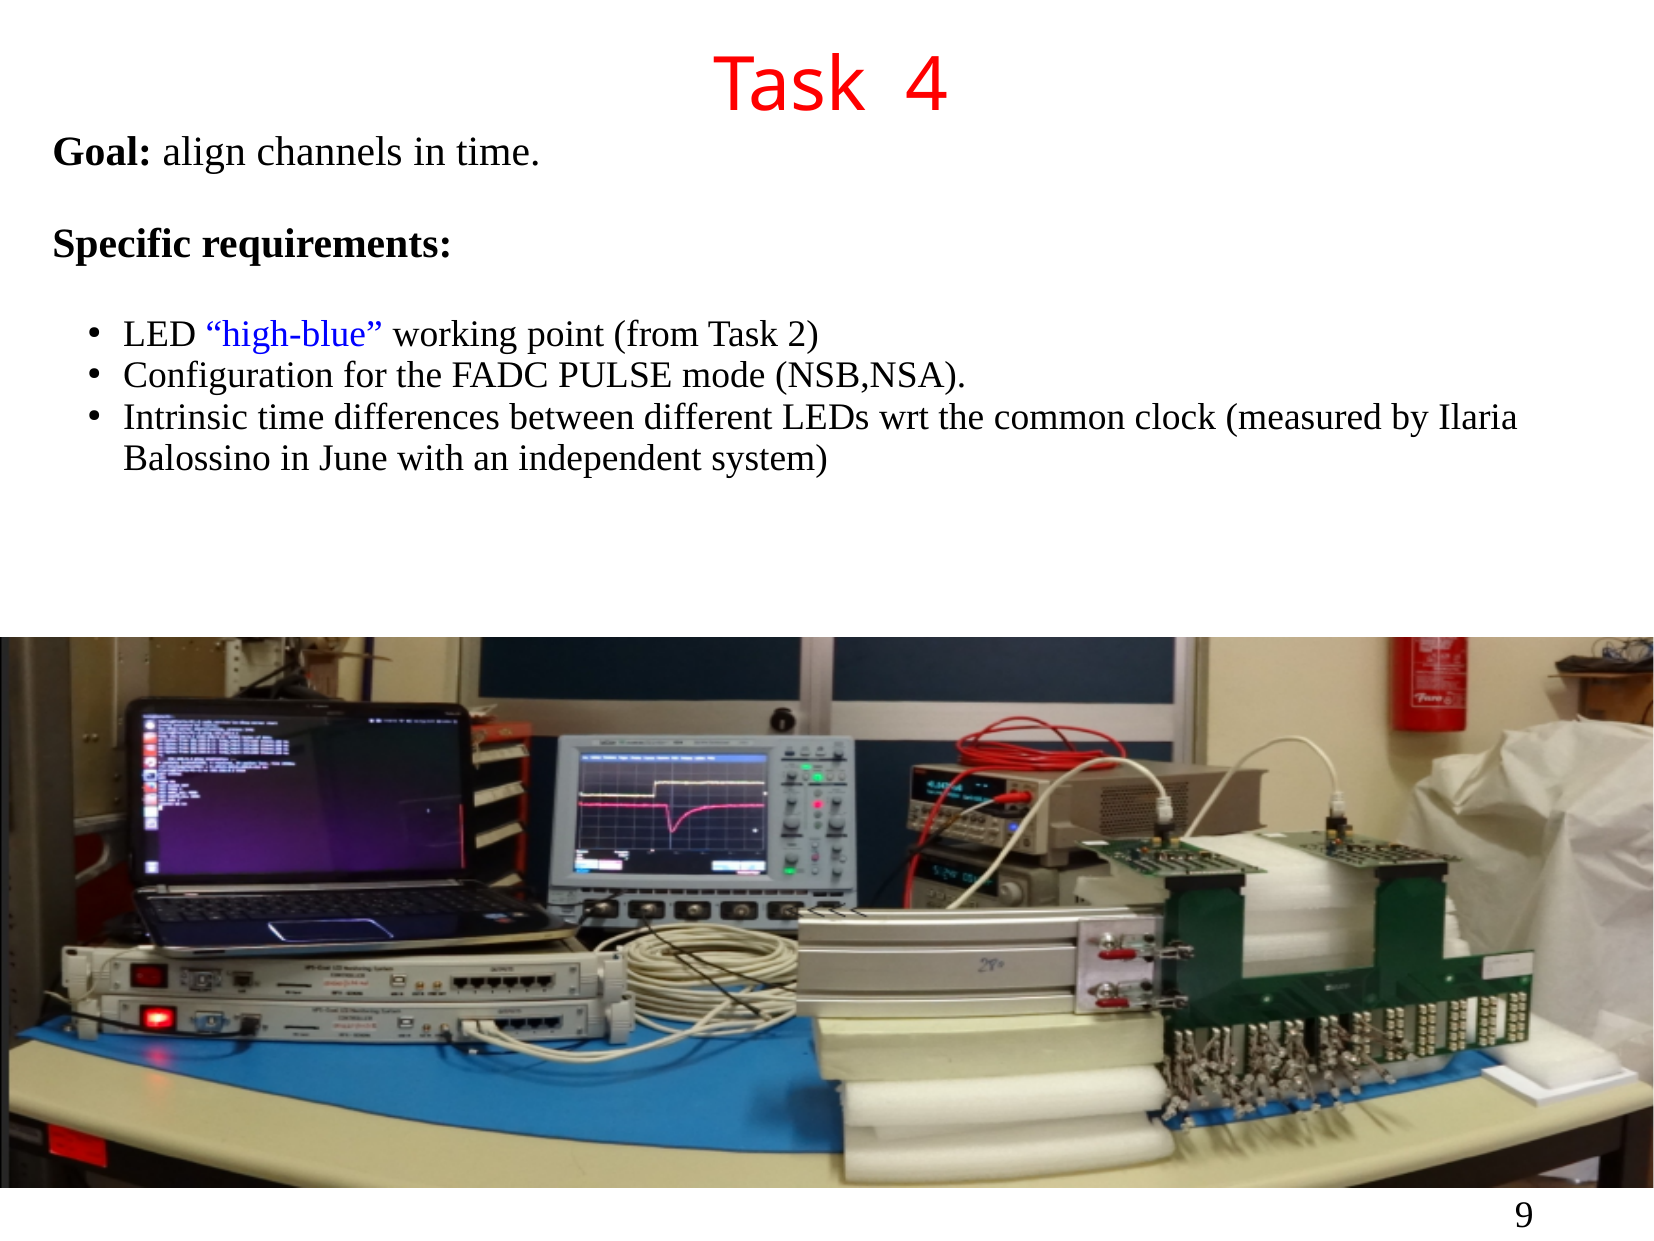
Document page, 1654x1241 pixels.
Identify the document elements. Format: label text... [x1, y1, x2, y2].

text_box Goal: align channels in time. Specific requirements: LED “high-blue” working point (from Task 2) Configuration for the FADC PULSE mode (NSB,NSA). Intrinsic time differences between different LEDs wrt the common clock (measured by Ilaria Balossino in June with an independent system) [37, 120, 1651, 637]
picture [0, 637, 1654, 1188]
title Task 4 [86, 11, 1576, 120]
